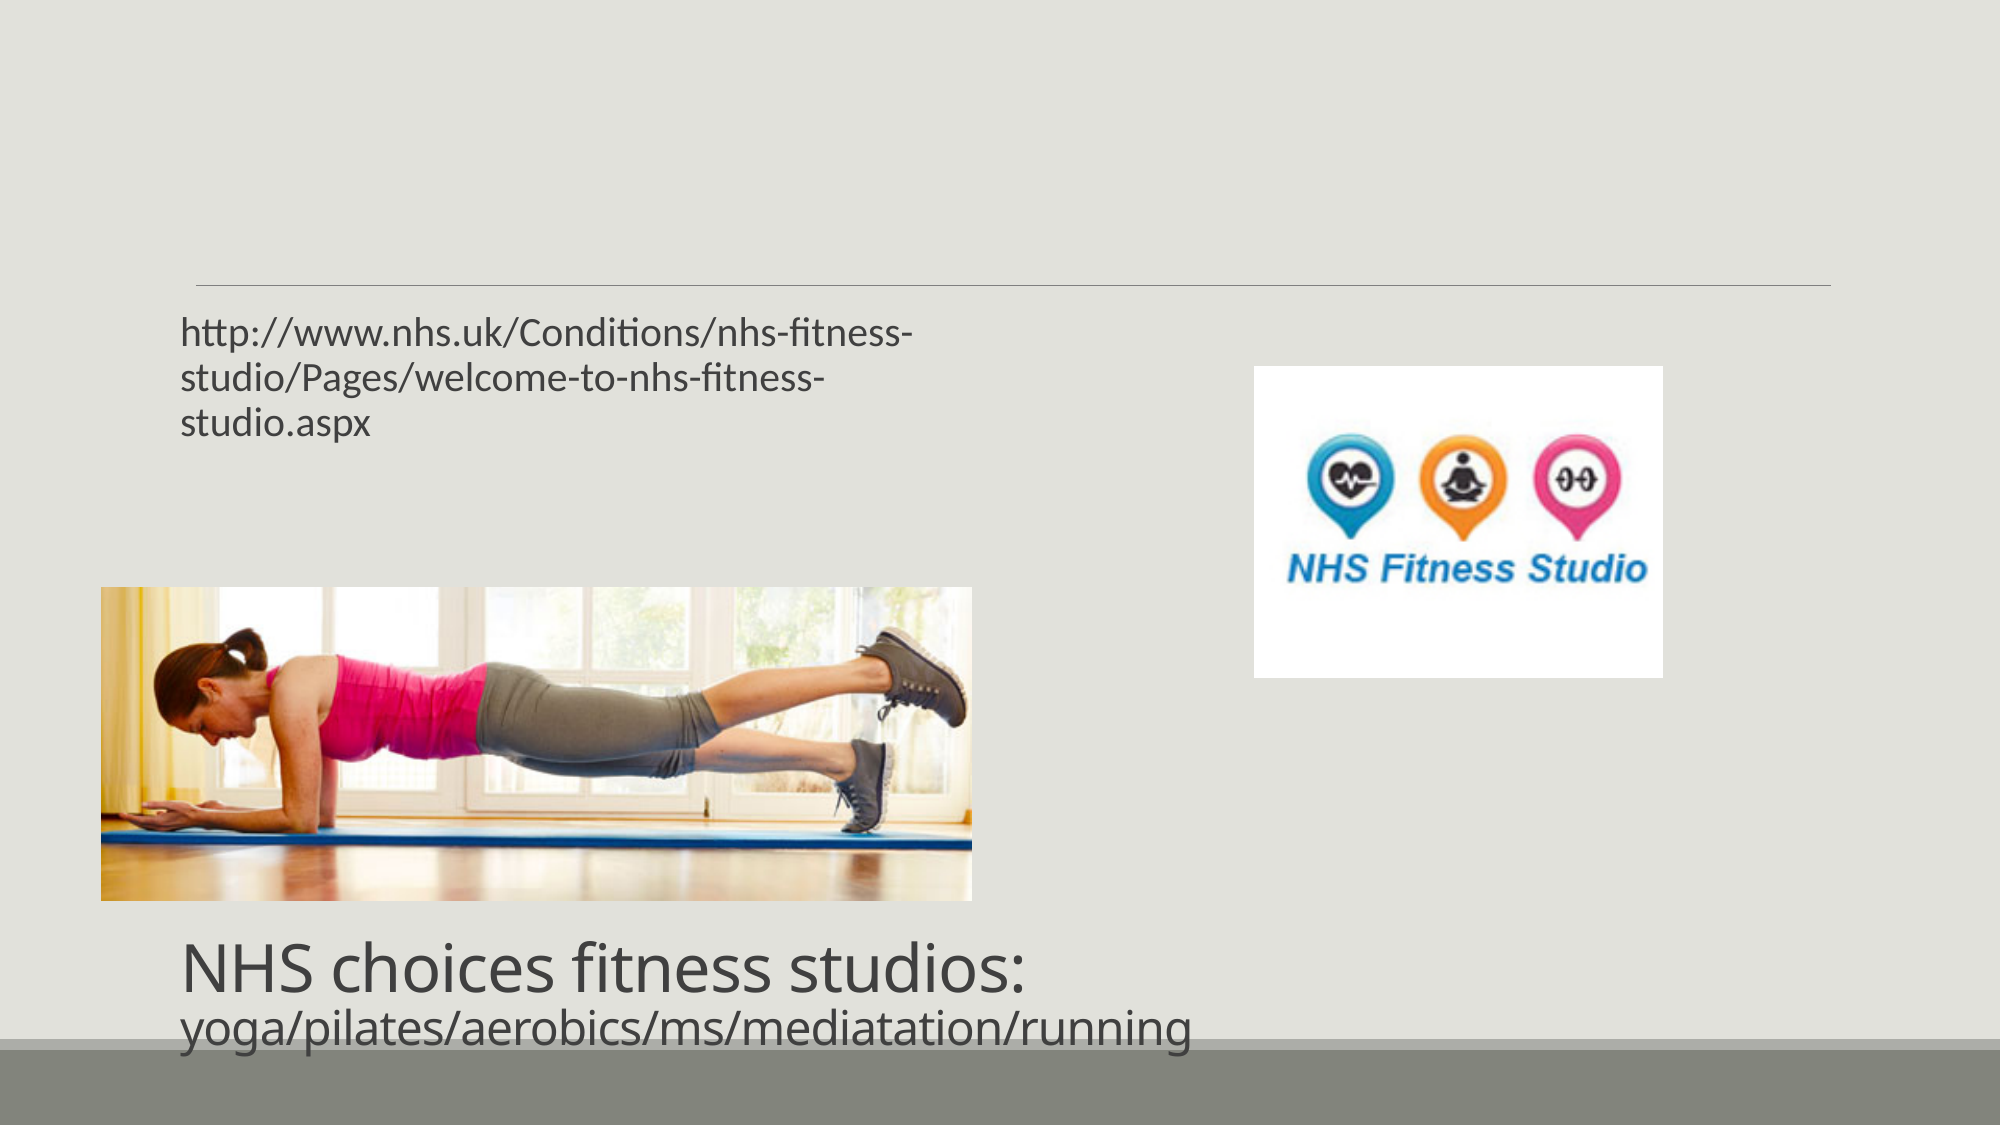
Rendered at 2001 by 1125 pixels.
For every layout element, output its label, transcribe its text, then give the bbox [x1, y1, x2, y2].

title NHS choices fitness studios: yoga/pilates/aerobics/ms/mediatation/running [165, 183, 1816, 422]
picture [1254, 366, 1663, 678]
picture [101, 587, 972, 901]
list http://www.nhs.uk/Conditions/nhs-fitness-studio/Pages/welcome-to-nhs-fitness-studio.aspx [180, 302, 991, 963]
